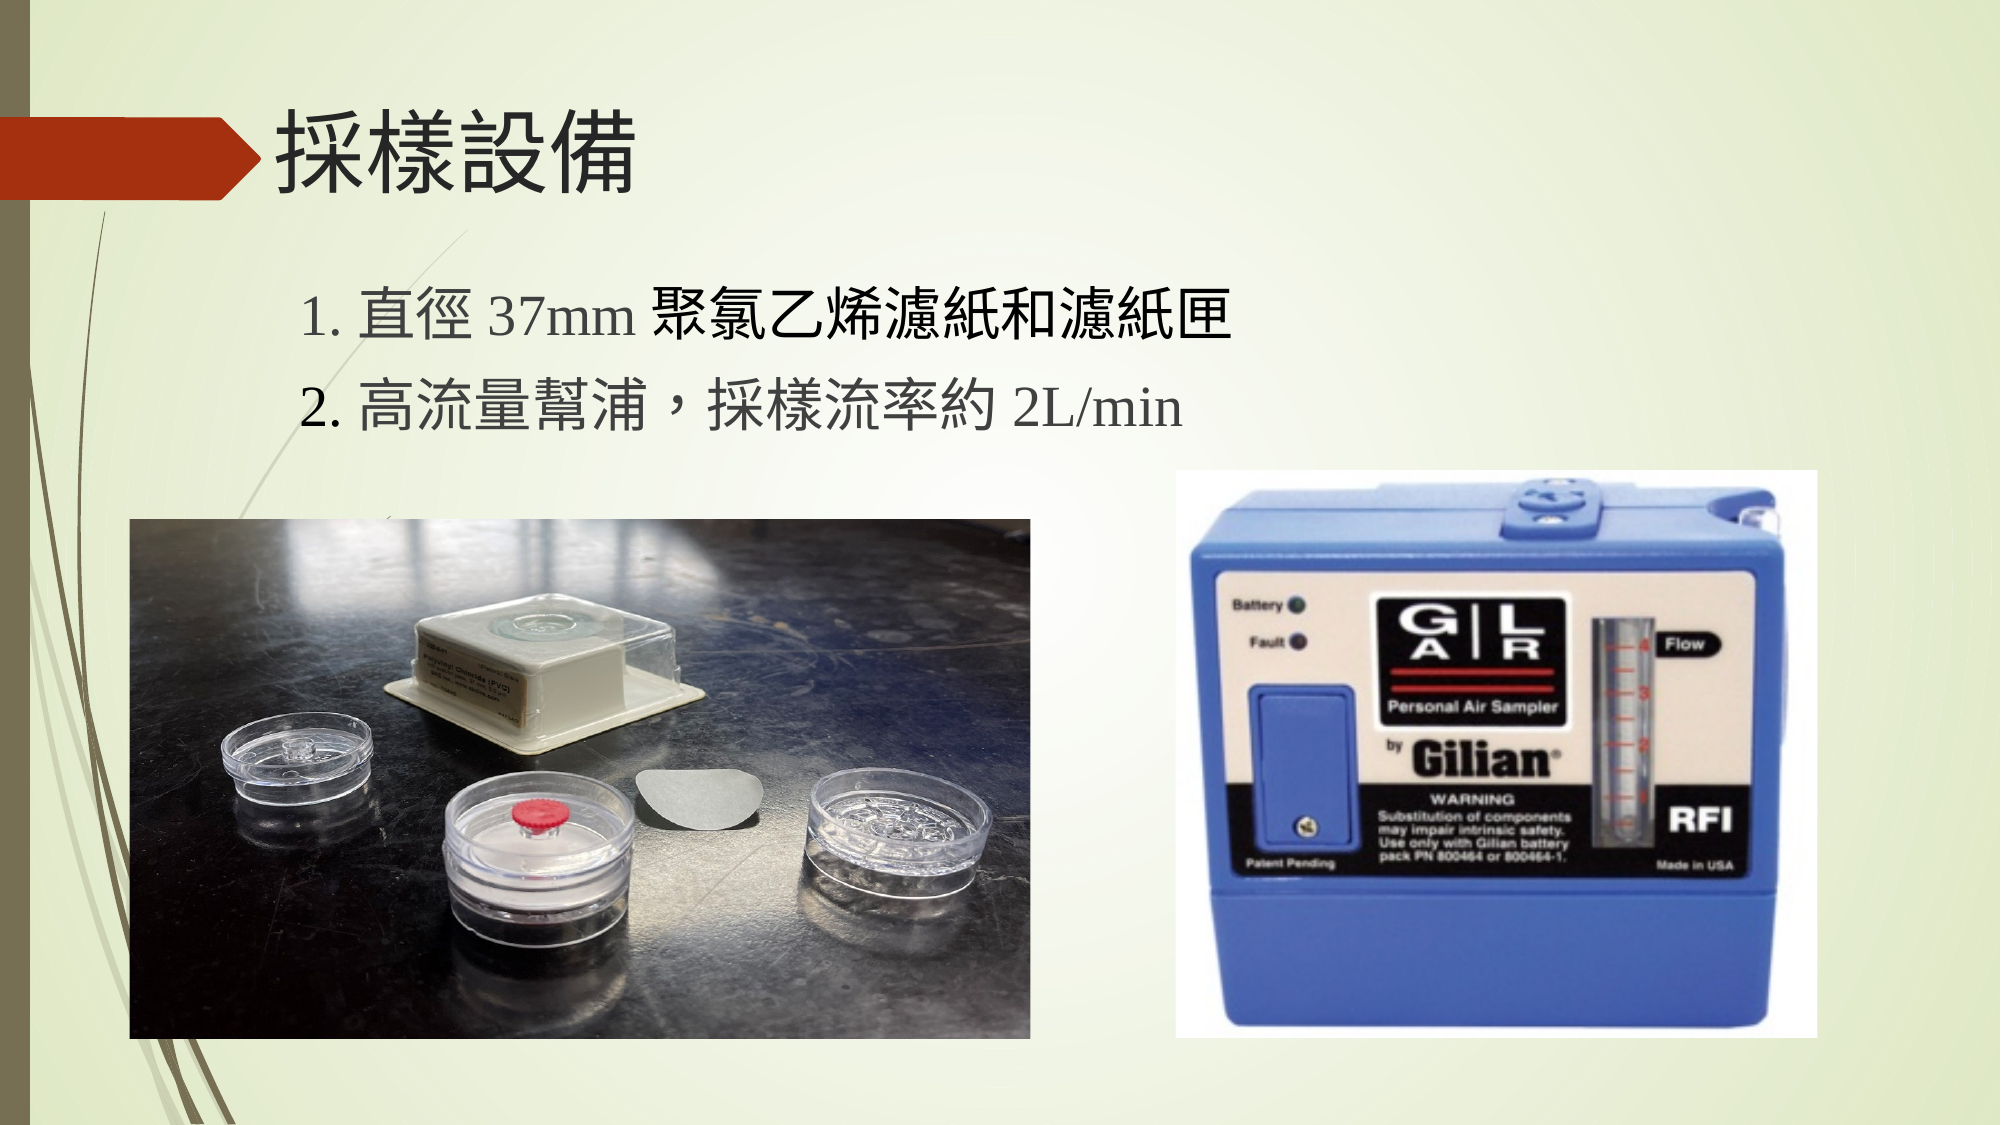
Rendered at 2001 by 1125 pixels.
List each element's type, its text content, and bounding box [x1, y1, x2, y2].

picture [129, 519, 1031, 1039]
picture [1175, 470, 1818, 1039]
list 1.直徑37mm聚氯乙烯濾紙和濾紙匣 2.高流量幫浦，採樣流率約2L/min [284, 269, 1888, 1039]
title 採樣設備 [258, 86, 1888, 313]
